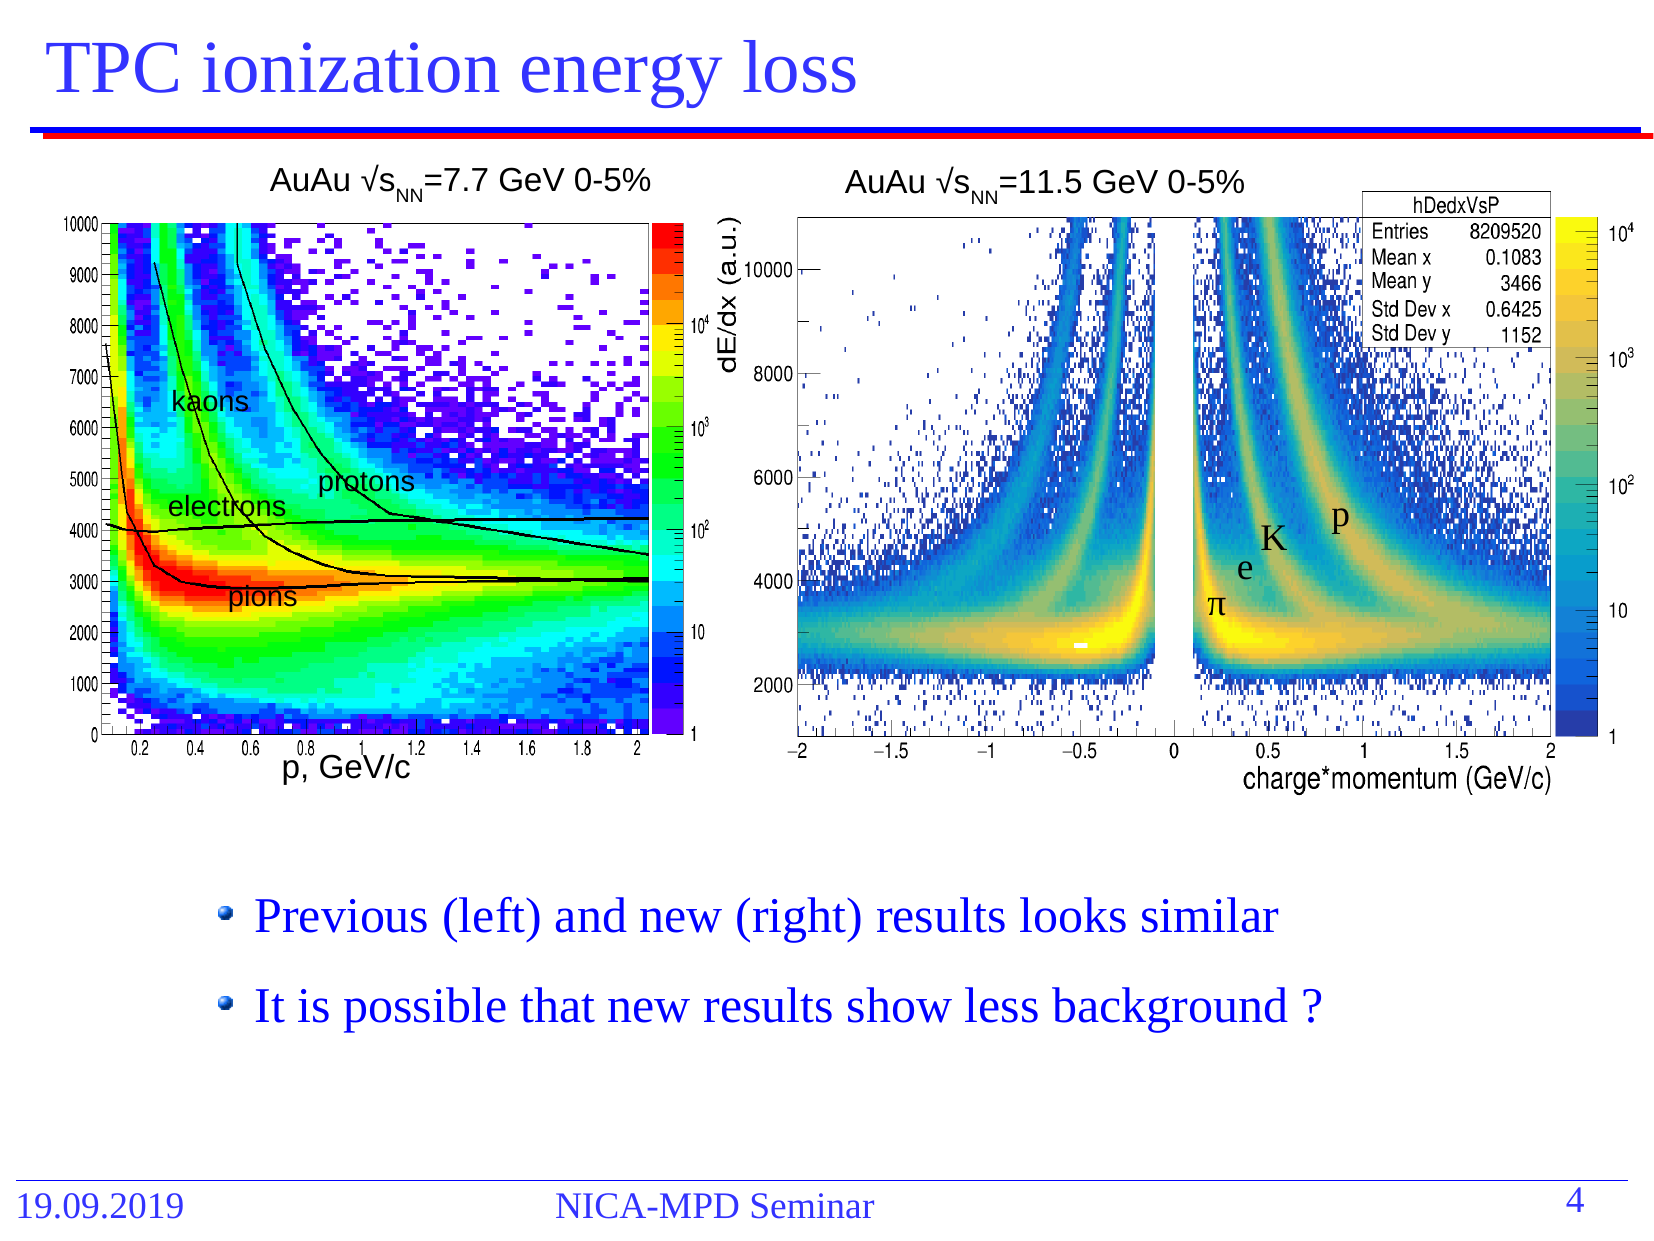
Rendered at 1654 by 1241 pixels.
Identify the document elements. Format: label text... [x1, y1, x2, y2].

text_box e [1222, 538, 1269, 599]
text_box AuAu √sNN=11.5 GeV 0-5% [830, 152, 1279, 216]
picture [33, 152, 1645, 801]
text_box π [1192, 574, 1242, 634]
text_box electrons [153, 482, 334, 538]
text_box p [1316, 485, 1365, 546]
text_box protons [303, 458, 454, 508]
text_box AuAu √sNN=7.7 GeV 0-5% [255, 150, 676, 214]
text_box TPC ionization energy loss [30, 17, 1360, 132]
text_box K [1245, 509, 1303, 570]
text_box kaons [156, 378, 290, 429]
text_box pions [213, 572, 323, 628]
text_box p, GeV/c [266, 741, 436, 796]
text_box Previous (left) and new (right) results looks similar It is possible that new results show less background ? [204, 800, 1473, 1131]
